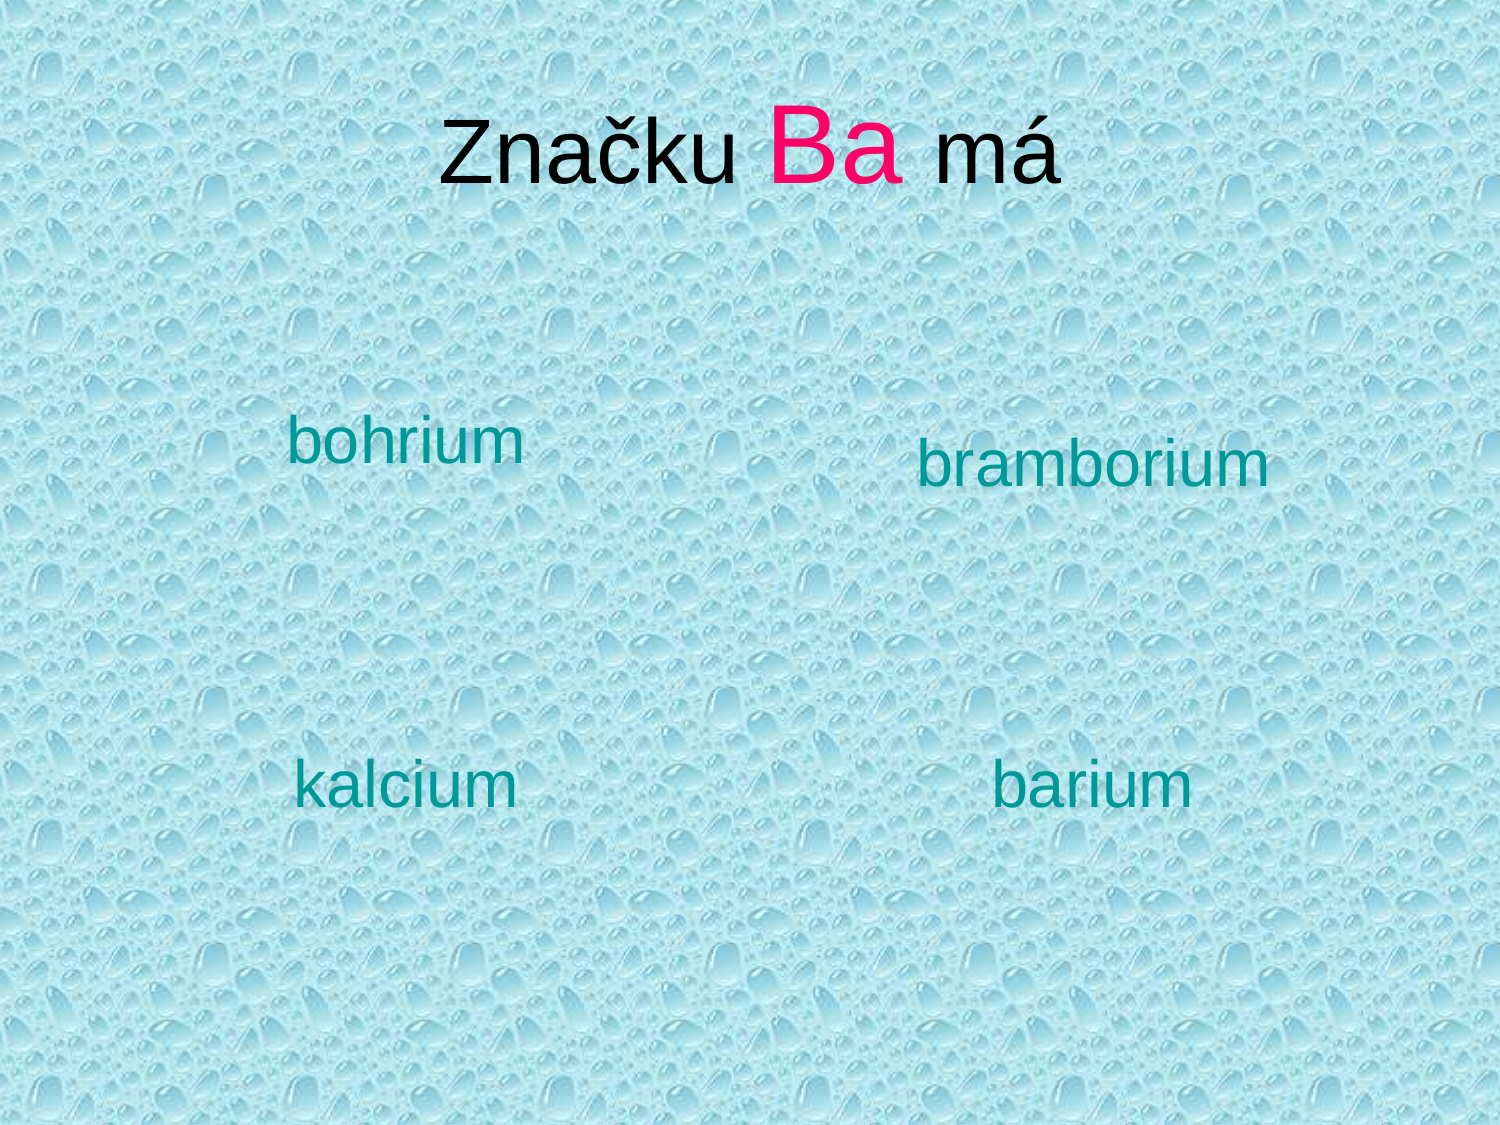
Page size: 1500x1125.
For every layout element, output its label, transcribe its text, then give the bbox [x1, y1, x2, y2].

picture [0, 0, 1500, 1125]
table_header bramborium [763, 262, 1425, 621]
table_header kalcium [75, 646, 737, 1005]
title Značku Ba má [75, 45, 1426, 233]
table_header barium [763, 646, 1423, 1005]
table_header bohrium [75, 262, 737, 621]
